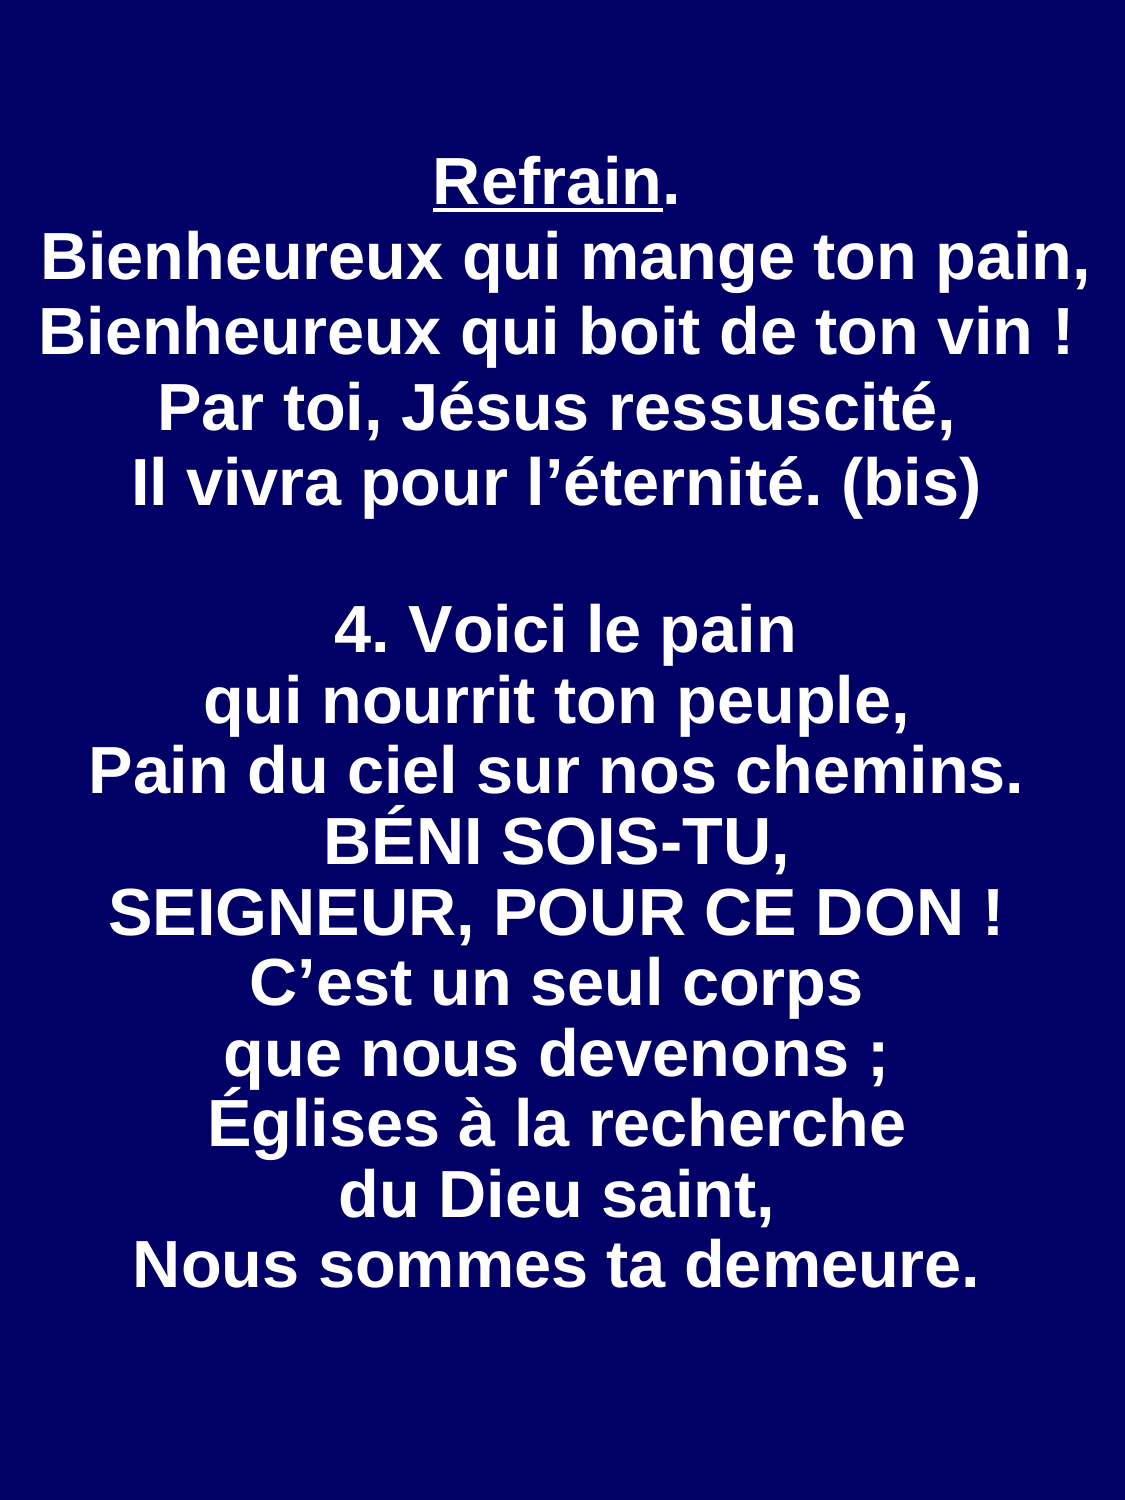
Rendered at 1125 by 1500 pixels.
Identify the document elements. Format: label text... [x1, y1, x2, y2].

text_box Refrain. Bienheureux qui mange ton pain, Bienheureux qui boit de ton vin ! Par toi, Jésus ressuscité, Il vivra pour l’éternité. (bis) 4. Voici le pain qui nourrit ton peuple, Pain du ciel sur nos chemins. BÉNI SOIS-TU, SEIGNEUR, POUR CE DON ! C’est un seul corps que nous devenons ; Églises à la recherche du Dieu saint, Nous sommes ta demeure. [21, 59, 1093, 1302]
